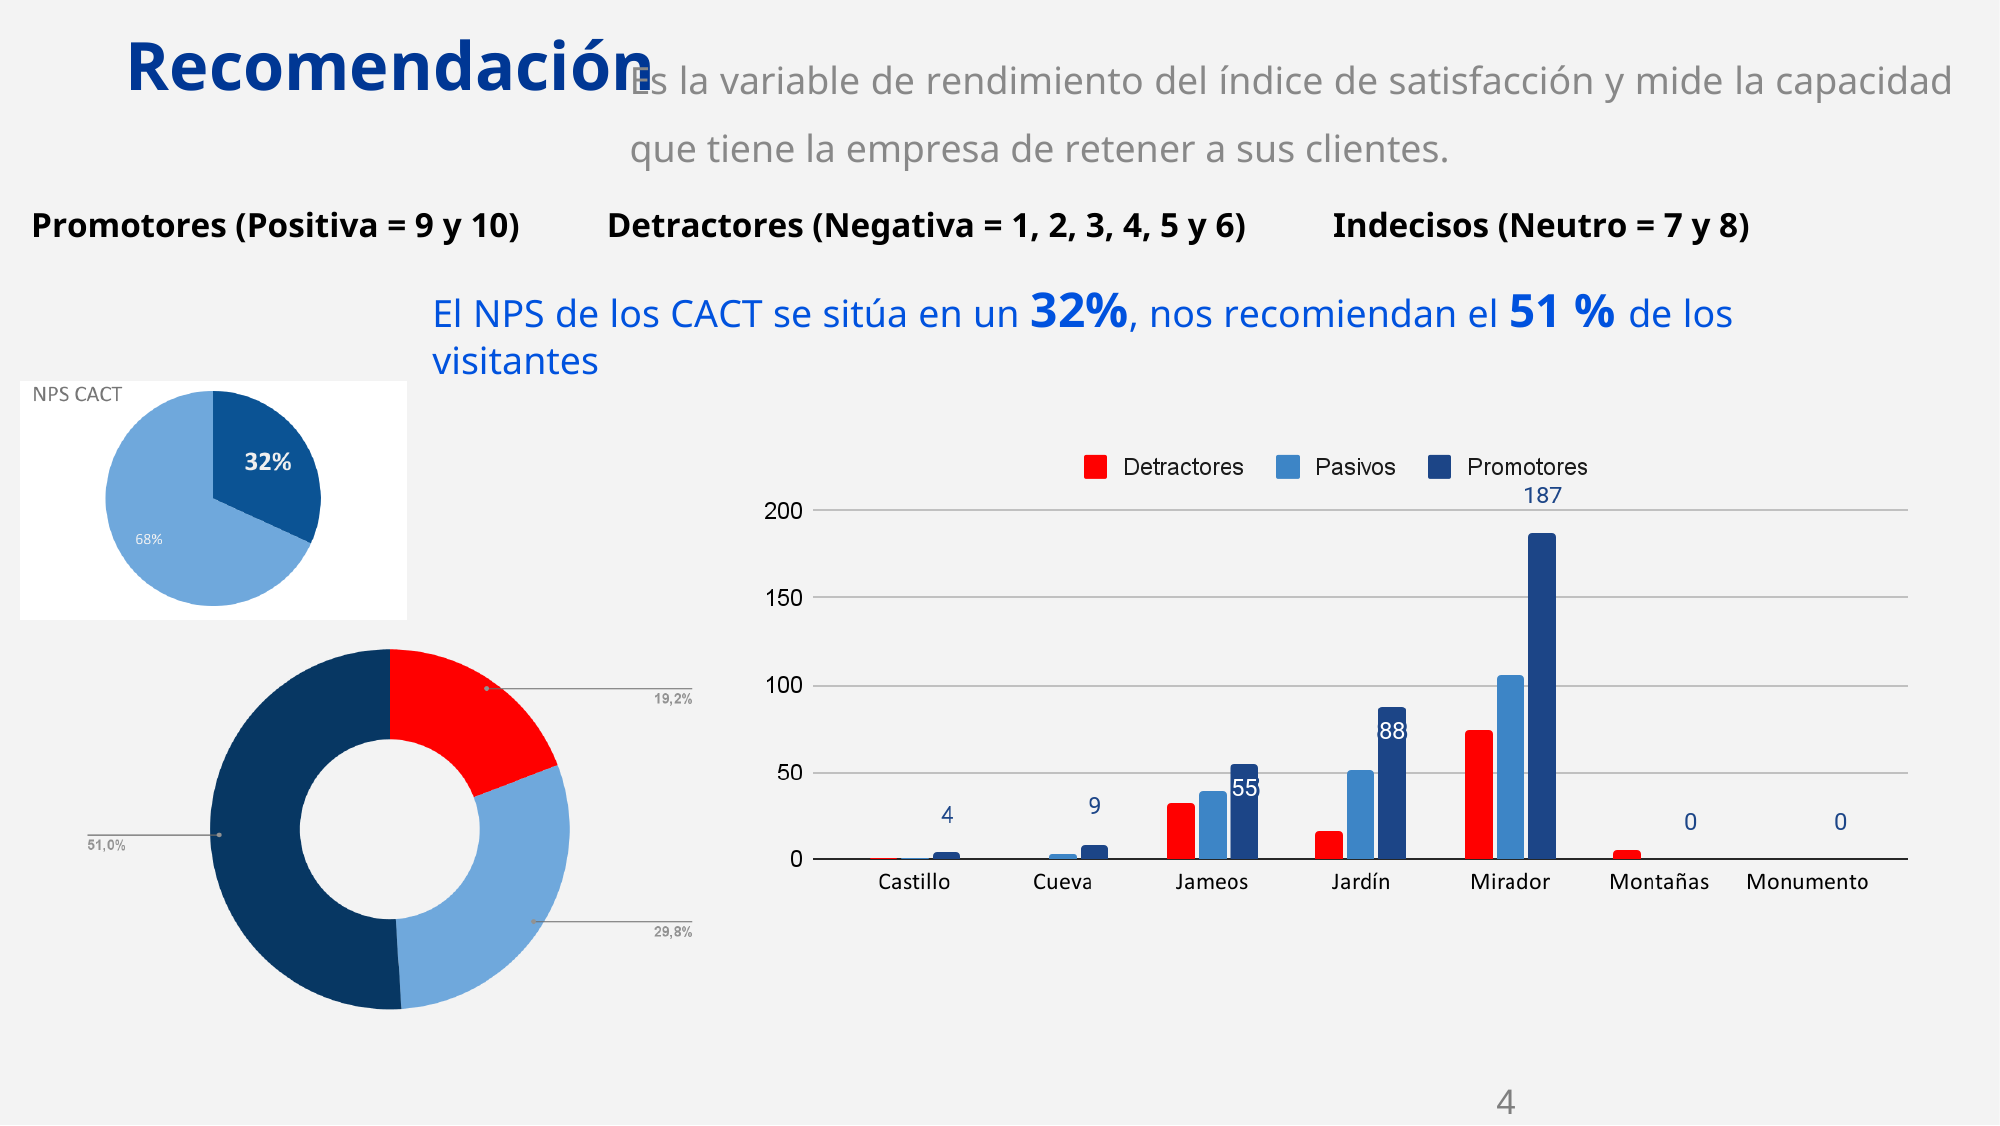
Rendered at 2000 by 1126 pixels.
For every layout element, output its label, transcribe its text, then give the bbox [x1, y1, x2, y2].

text_box El NPS de los CACT se sitúa en un 32%, nos recomiendan el 51 % de los visitantes [404, 251, 1850, 412]
picture [739, 428, 1932, 919]
text_box Recomendación [125, 4, 1197, 124]
picture [67, 629, 712, 1029]
picture [20, 381, 407, 620]
text_box <número> [1478, 1069, 1945, 1126]
text_box Es la variable de rendimiento del índice de satisfacción y mide la capacidad que tiene la empresa de retener a sus clientes. [601, 6, 2000, 294]
text_box Promotores (Positiva = 9 y 10) Detractores (Negativa = 1, 2, 3, 4, 5 y 6) Indecisos (Neutro = 7 y 8) [31, 196, 601, 252]
